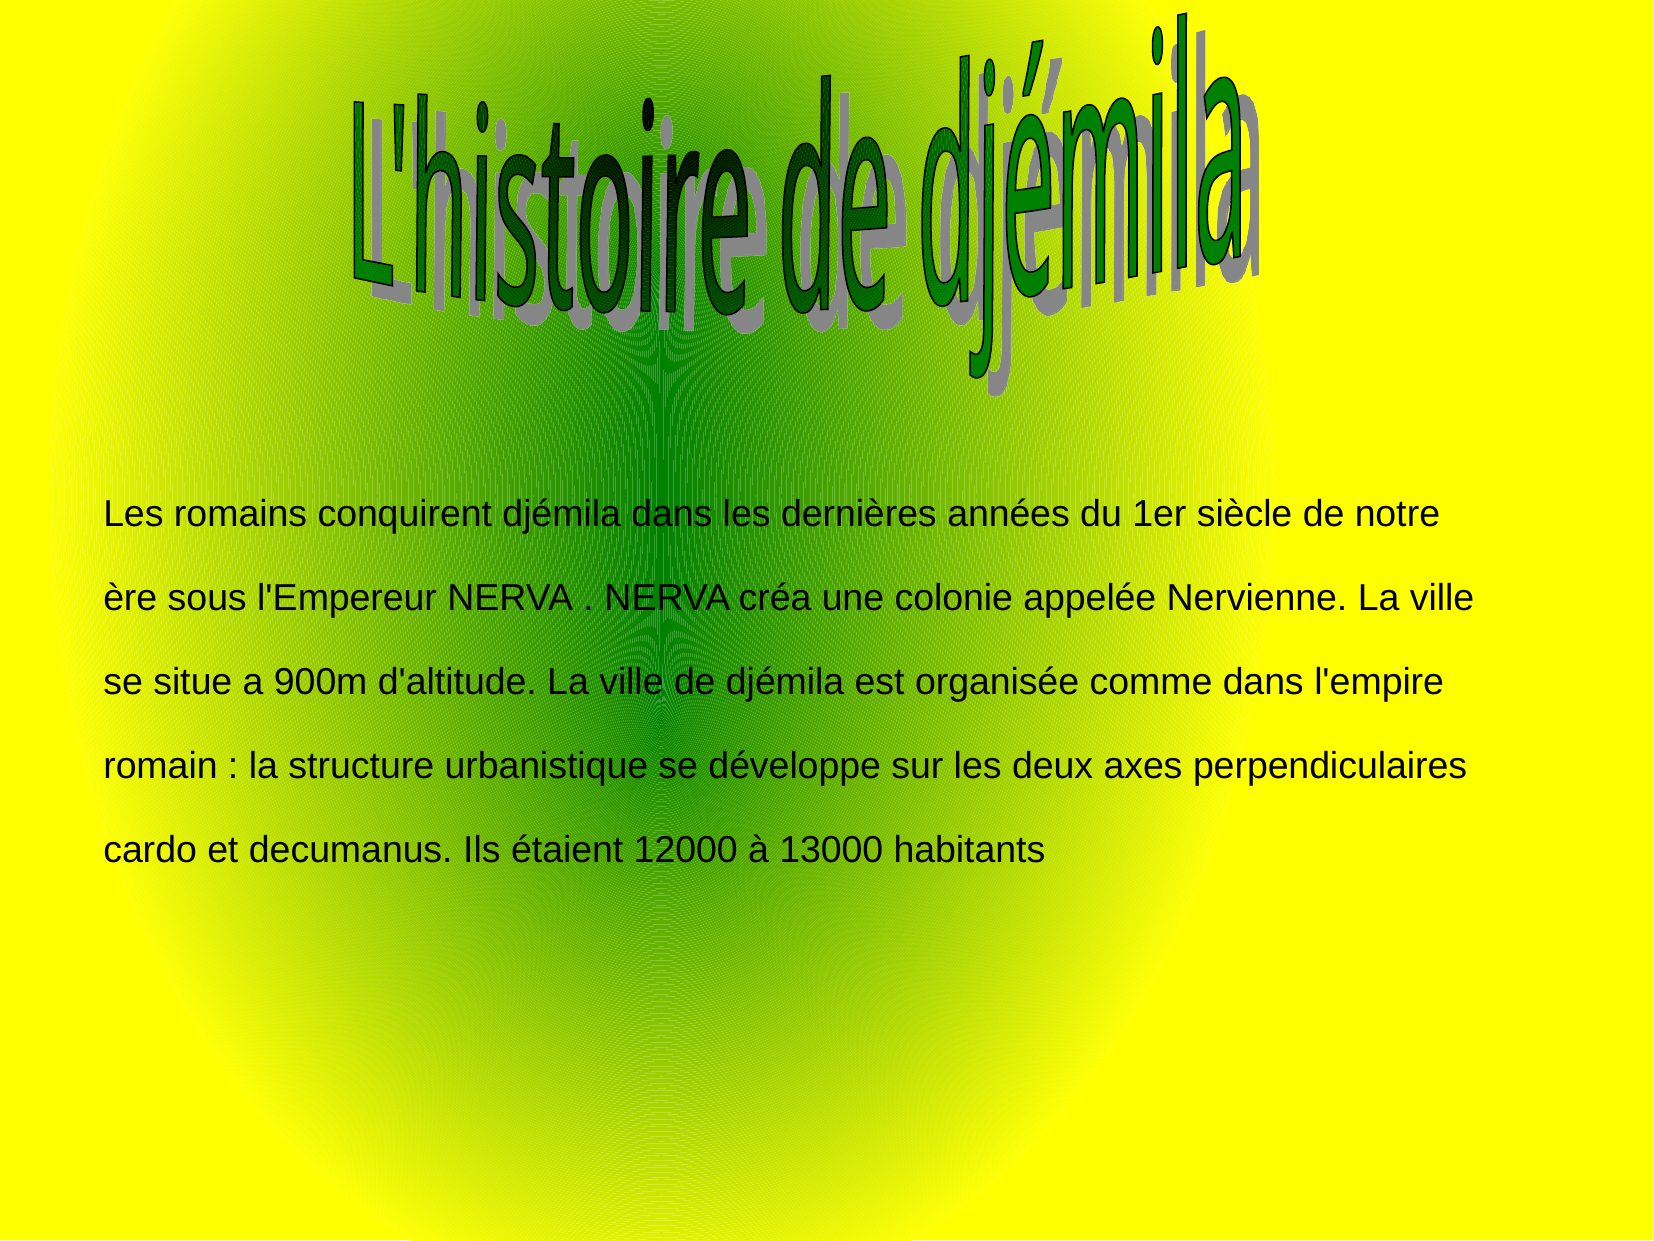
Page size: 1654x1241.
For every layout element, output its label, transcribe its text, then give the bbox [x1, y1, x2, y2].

text_box L'histoire de djémila [922, 55, 969, 307]
text_box L'histoire de djémila [666, 151, 699, 312]
text_box L'histoire de djémila [1152, 26, 1163, 65]
text_box L'histoire de djémila [641, 156, 652, 312]
text_box L'histoire de djémila [497, 154, 536, 307]
text_box L'histoire de djémila [970, 124, 994, 378]
text_box L'histoire de djémila [702, 149, 748, 315]
text_box L'histoire de djémila [1006, 114, 1051, 297]
text_box L'histoire de djémila [842, 137, 887, 311]
text_box L'histoire de djémila [542, 123, 574, 311]
text_box L'histoire de djémila [580, 154, 629, 313]
text_box Les romains conquirent djémila dans les dernières années du 1er siècle de notre ère sous l'Empereur NERVA . NERVA créa une colonie appelée Nervienne. La ville se situe a 900m d'altitude. La ville de djémila est organisée comme dans l'empire romain : la structure urbanistique se développe sur les deux axes perpendiculaires cardo et decumanus. Ils étaient 12000 à 13000 habitants [88, 442, 1506, 837]
text_box L'histoire de djémila [1023, 40, 1043, 97]
text_box L'histoire de djémila [782, 75, 831, 314]
text_box L'histoire de djémila [394, 104, 404, 171]
text_box L'histoire de djémila [354, 101, 393, 286]
text_box L'histoire de djémila [1063, 98, 1138, 289]
text_box L'histoire de djémila [1198, 77, 1241, 265]
text_box L'histoire de djémila [1152, 93, 1162, 273]
text_box L'histoire de djémila [476, 155, 487, 301]
text_box L'histoire de djémila [416, 94, 462, 298]
text_box L'histoire de djémila [1177, 13, 1187, 269]
